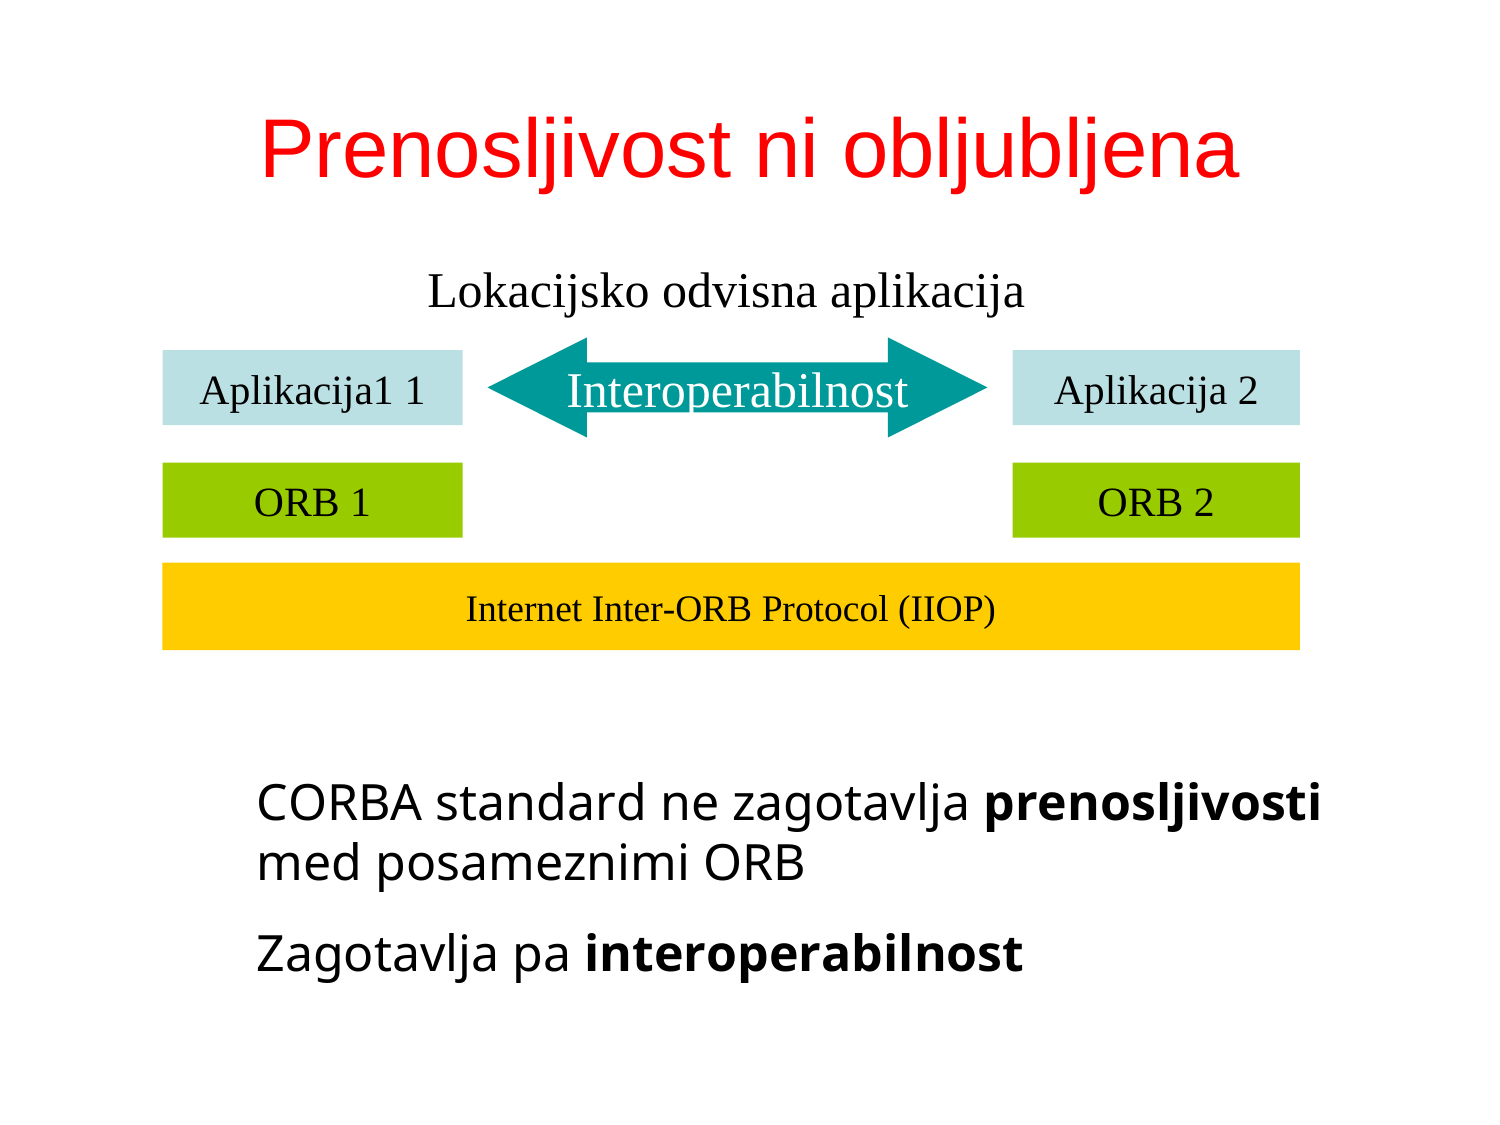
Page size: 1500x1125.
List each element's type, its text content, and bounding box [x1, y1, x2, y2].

text_box Interoperabilnost [487, 337, 988, 438]
text_box CORBA standard ne zagotavlja prenosljivosti med posameznimi ORB Zagotavlja pa interoperabilnost [242, 762, 1376, 990]
text_box Aplikacija 2 [1012, 350, 1300, 426]
text_box ORB 1 [162, 462, 463, 538]
text_box ORB 2 [1012, 462, 1300, 538]
title Prenosljivost ni obljubljena [112, 49, 1388, 238]
text_box Lokacijsko odvisna aplikacija [412, 249, 1101, 326]
text_box Internet Inter-ORB Protocol (IIOP) [162, 562, 1300, 651]
text_box Aplikacija1 1 [162, 350, 463, 426]
